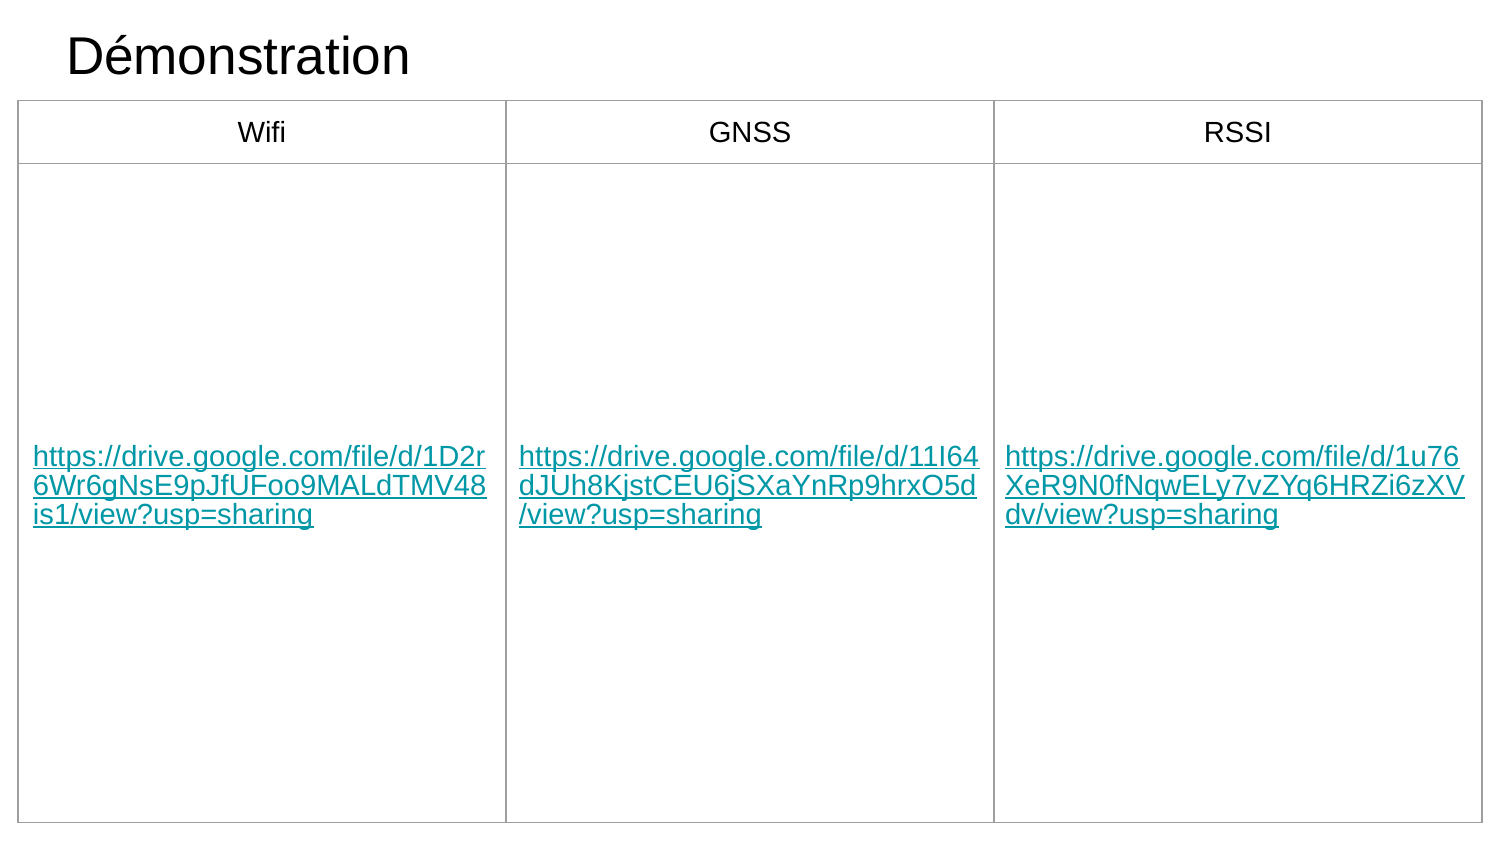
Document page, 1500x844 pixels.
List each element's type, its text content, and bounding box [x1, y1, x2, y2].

table_cell [19, 164, 505, 421]
table_cell [995, 522, 1481, 822]
table_header GNSS [507, 101, 993, 163]
table_header RSSI [995, 101, 1481, 163]
table_cell [1154, 522, 1274, 526]
text_box https://drive.google.com/file/d/1D2r6Wr6gNsE9pJfUFoo9MALdTMV48is1/view?usp=sharing [17, 421, 503, 522]
table_header Wifi [19, 101, 505, 163]
text_box https://drive.google.com/file/d/1u76XeR9N0fNqwELy7vZYq6HRZi6zXVdv/view?usp=sharing [996, 421, 1483, 522]
table_cell [637, 522, 757, 526]
table_cell [507, 164, 993, 421]
table_cell [507, 522, 993, 822]
title Démonstration [51, 6, 1449, 100]
table_cell [189, 522, 308, 526]
text_box https://drive.google.com/file/d/11I64dJUh8KjstCEU6jSXaYnRp9hrxO5d/view?usp=sharing [503, 421, 996, 522]
table_cell [19, 522, 505, 822]
table_cell [995, 164, 1481, 421]
